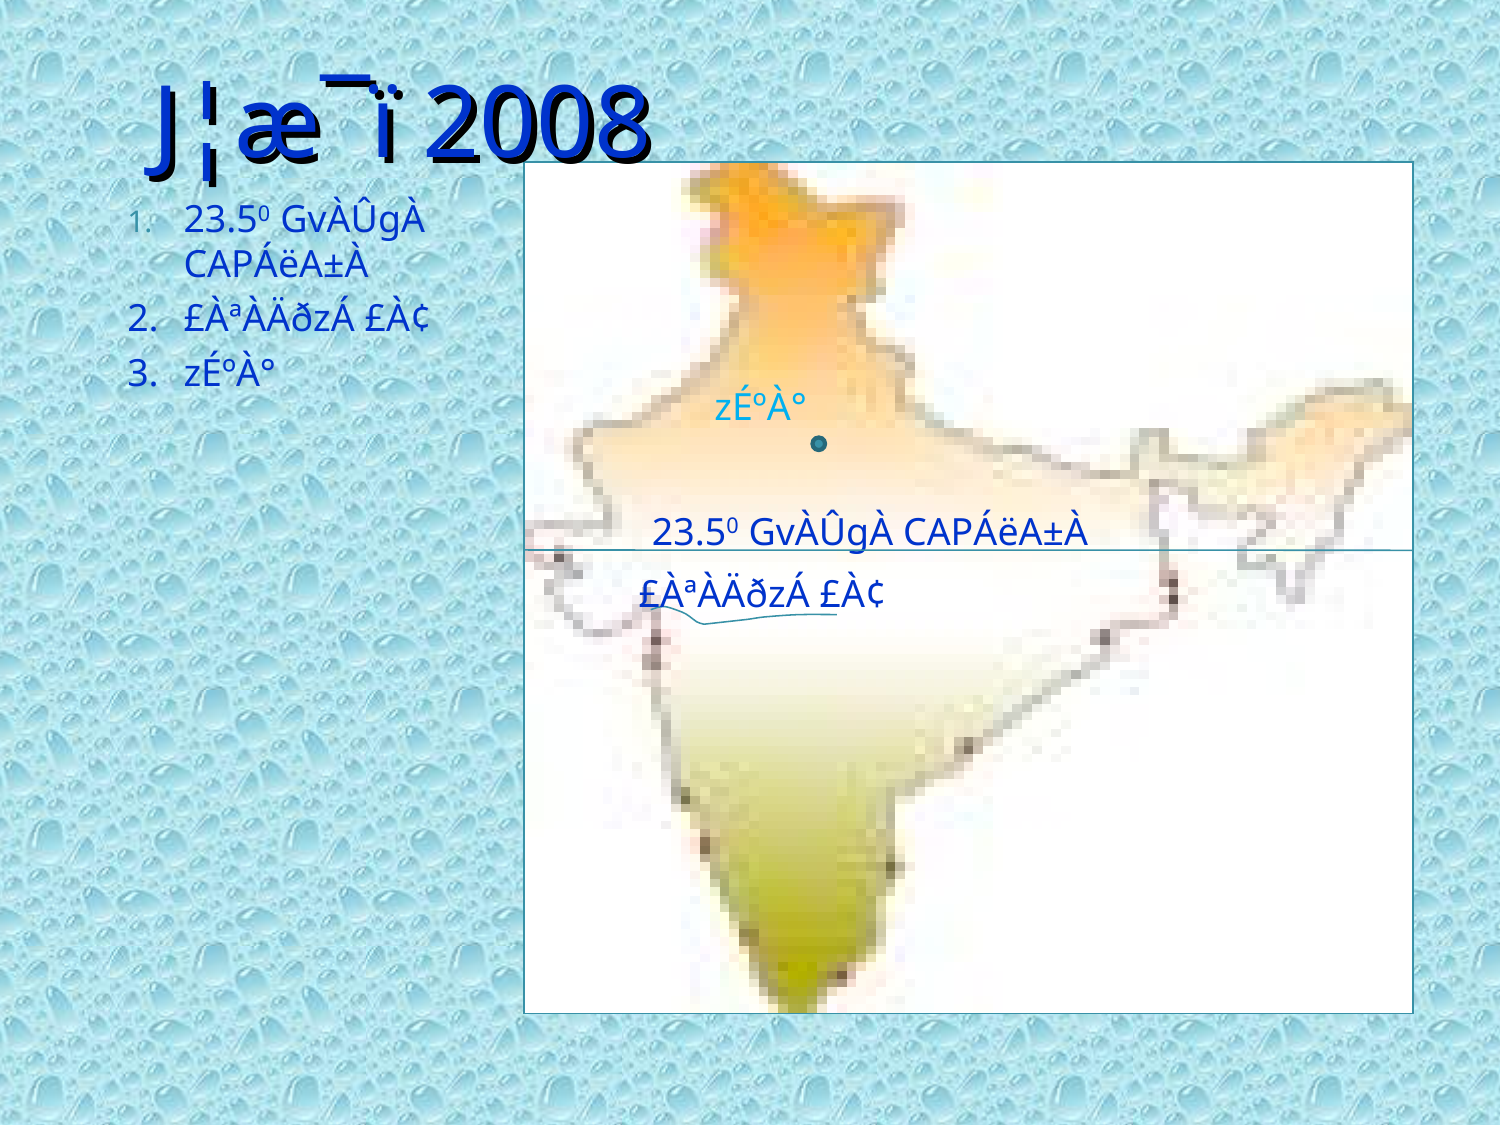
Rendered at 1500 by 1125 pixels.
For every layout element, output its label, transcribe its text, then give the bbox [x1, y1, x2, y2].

picture [0, 0, 1500, 1125]
text_box 23.50 GvÀÛgÀ CAPÁëA±À [637, 551, 1216, 561]
text_box J¦æ¯ï 2008 [137, 50, 738, 186]
text_box 23.50 GvÀÛgÀ CAPÁëA±À £ÀªÀÄðzÁ £À¢ zÉºÀ° [112, 187, 501, 402]
text_box £ÀªÀÄðzÁ £À¢ [623, 562, 1015, 623]
text_box 23.50 GvÀÛgÀ CAPÁëA±À [637, 499, 1216, 549]
text_box [812, 437, 826, 451]
text_box zÉºÀ° [699, 374, 935, 436]
